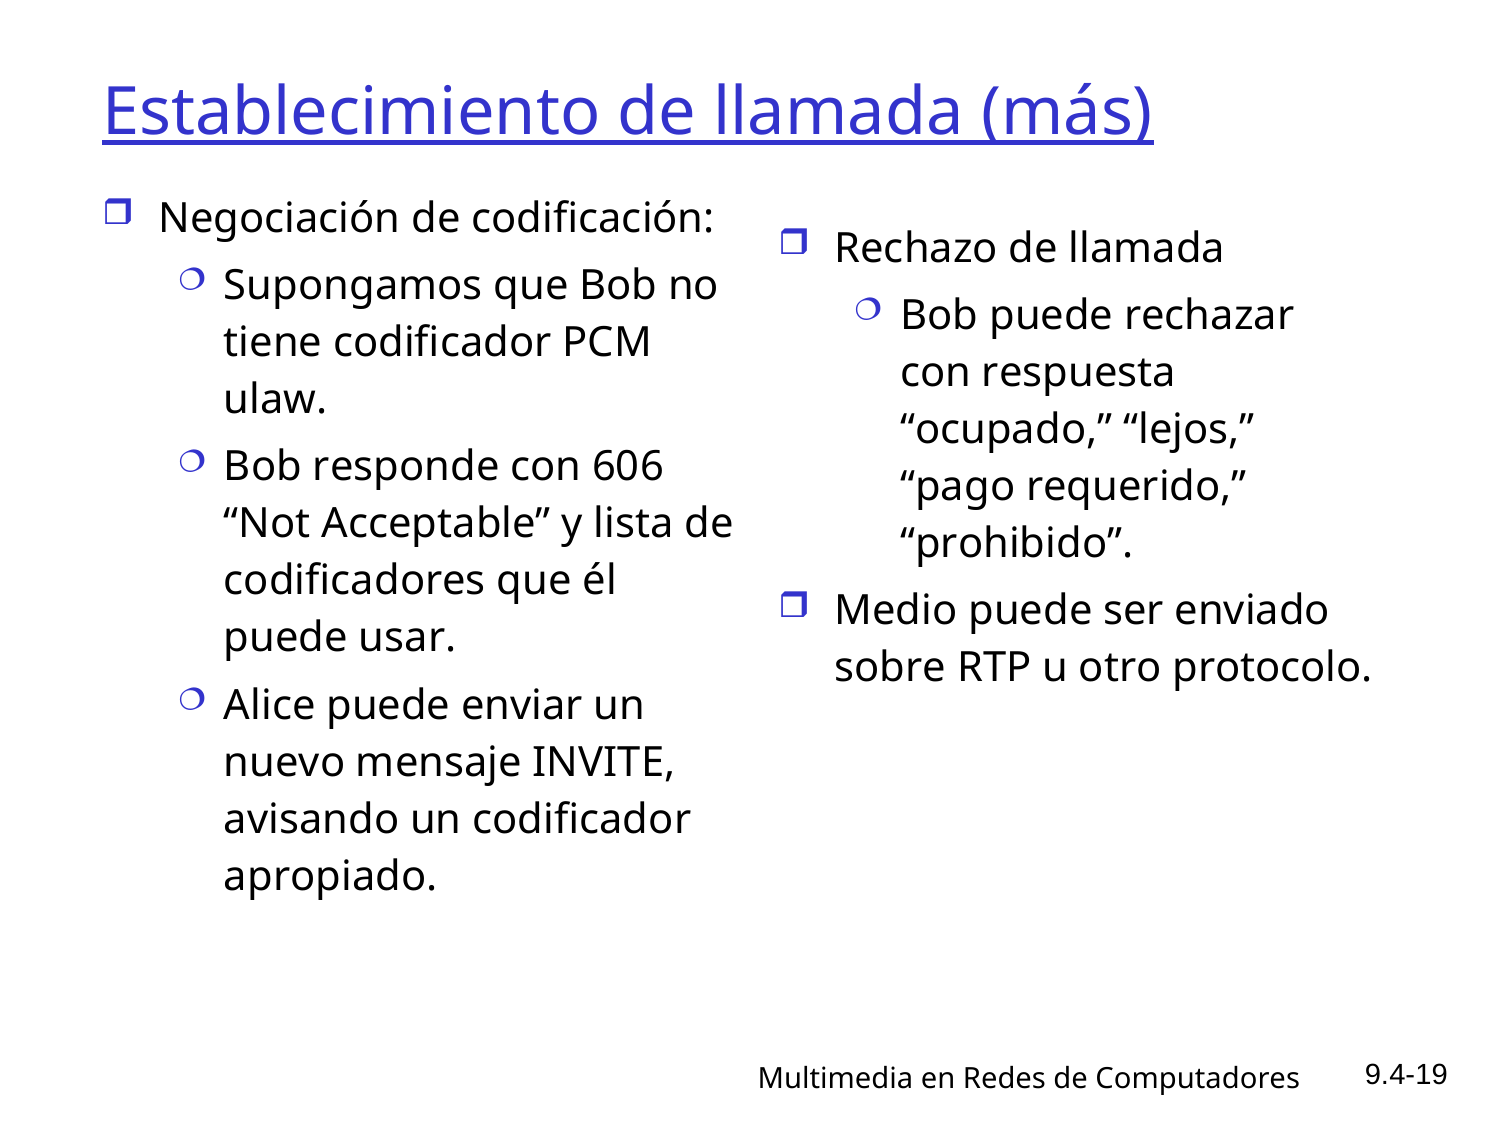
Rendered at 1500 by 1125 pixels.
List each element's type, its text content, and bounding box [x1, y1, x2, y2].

list Negociación de codificación: Supongamos que Bob no tiene codificador PCM ulaw. Bob responde con 606 “Not Acceptable” y lista de codificadores que él puede usar. Alice puede enviar un nuevo mensaje INVITE, avisando un codificador apropiado. [87, 179, 751, 985]
list Rechazo de llamada Bob puede rechazar con respuesta “ocupado,” “lejos,” “pago requerido,” “prohibido”. Medio puede ser enviado sobre RTP u otro protocolo. [763, 209, 1389, 1016]
title Establecimiento de llamada (más) [87, 37, 1363, 181]
